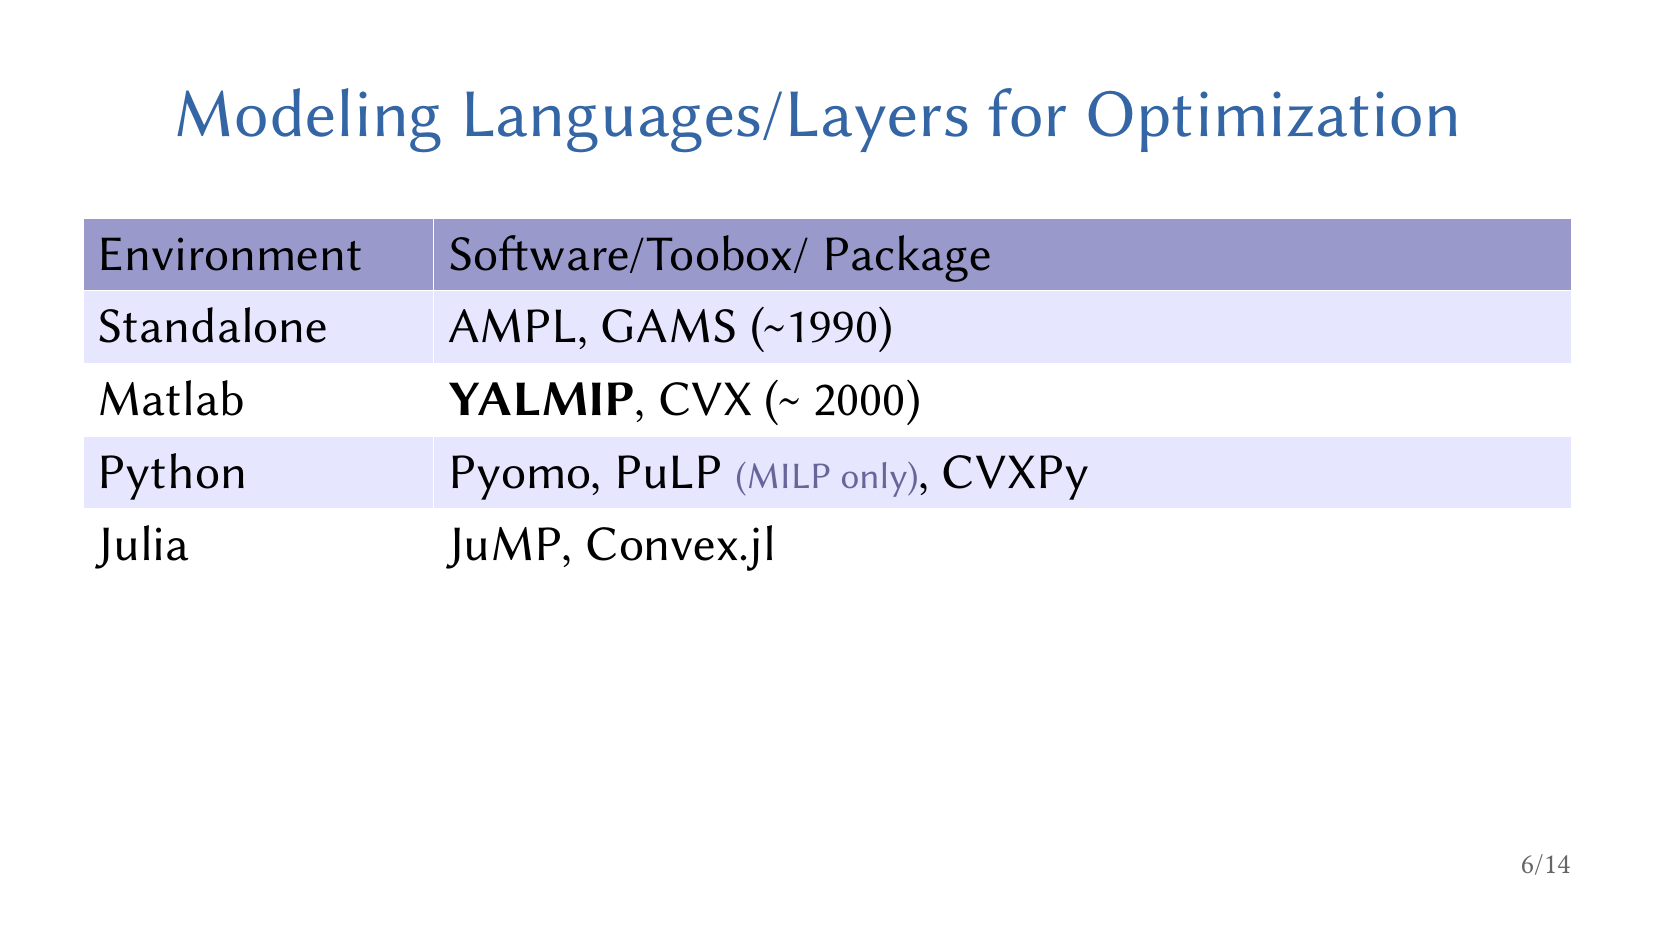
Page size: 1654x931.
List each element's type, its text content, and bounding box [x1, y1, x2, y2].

table_cell AMPL, GAMS (~1990) [434, 291, 1571, 363]
table_cell Standalone [84, 291, 433, 363]
table_cell Matlab [84, 364, 433, 436]
table_header Software/Toobox/ Package [434, 219, 1571, 290]
table_cell Pyomo, PuLP (MILP only), CVXPy [434, 437, 1571, 508]
title Modeling Languages/Layers for Optimization [82, 37, 1571, 193]
table_cell Julia [84, 509, 433, 581]
table_header Environment [84, 219, 433, 290]
table_cell JuMP, Convex.jl [434, 509, 1571, 581]
table_cell Python [84, 437, 433, 508]
table_cell YALMIP, CVX (~ 2000) [434, 364, 1571, 436]
